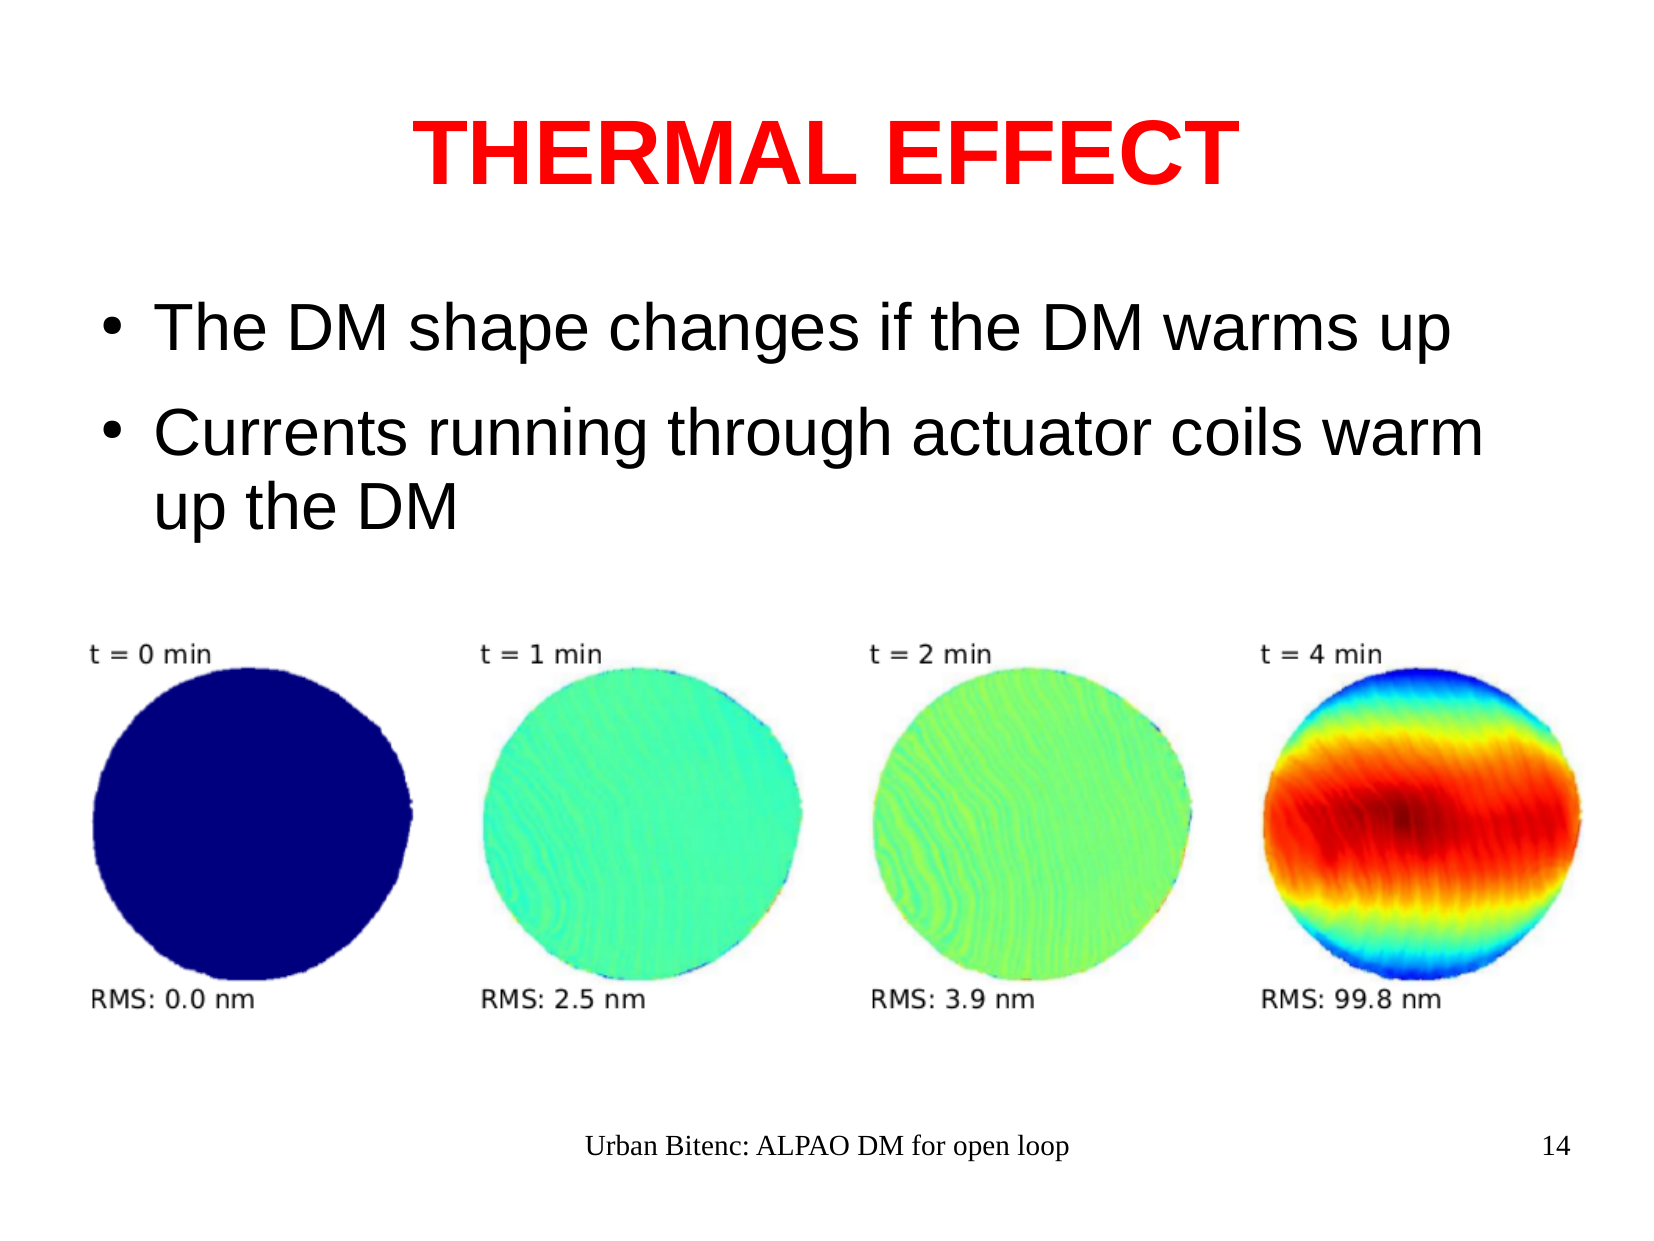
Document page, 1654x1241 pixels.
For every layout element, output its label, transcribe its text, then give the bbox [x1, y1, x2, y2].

title THERMAL EFFECT [82, 49, 1571, 257]
picture [60, 623, 1600, 1032]
list The DM shape changes if the DM warms up Currents running through actuator coils warm up the DM [82, 290, 1538, 623]
